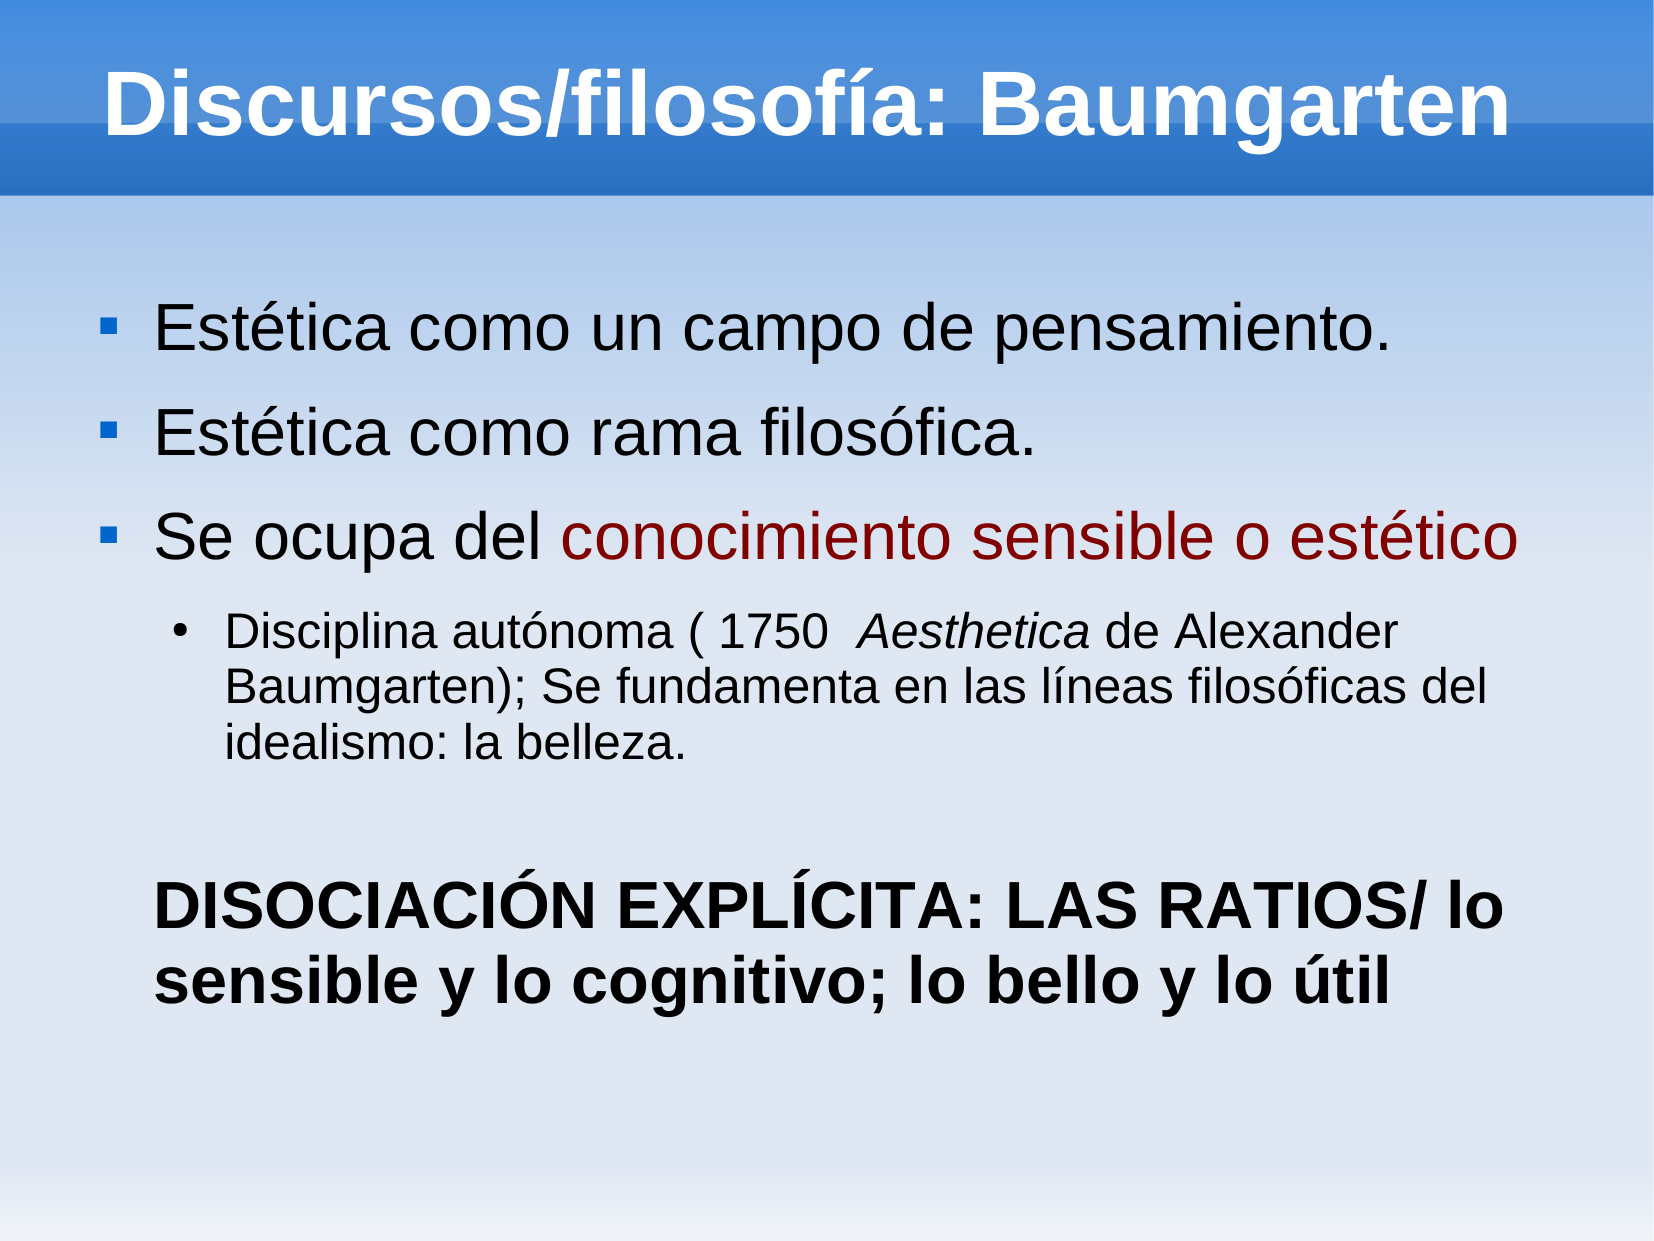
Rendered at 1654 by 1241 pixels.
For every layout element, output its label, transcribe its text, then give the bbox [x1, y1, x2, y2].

title Discursos/filosofía: Baumgarten [76, 0, 1565, 208]
picture [0, 0, 1654, 1241]
list Estética como un campo de pensamiento. Estética como rama filosófica. Se ocupa del conocimiento sensible o estético Disciplina autónoma ( 1750 Aesthetica de Alexander Baumgarten); Se fundamenta en las líneas filosóficas del idealismo: la belleza. DISOCIACIÓN EXPLÍCITA: LAS RATIOS/ lo sensible y lo cognitivo; lo bello y lo útil [82, 290, 1571, 1094]
